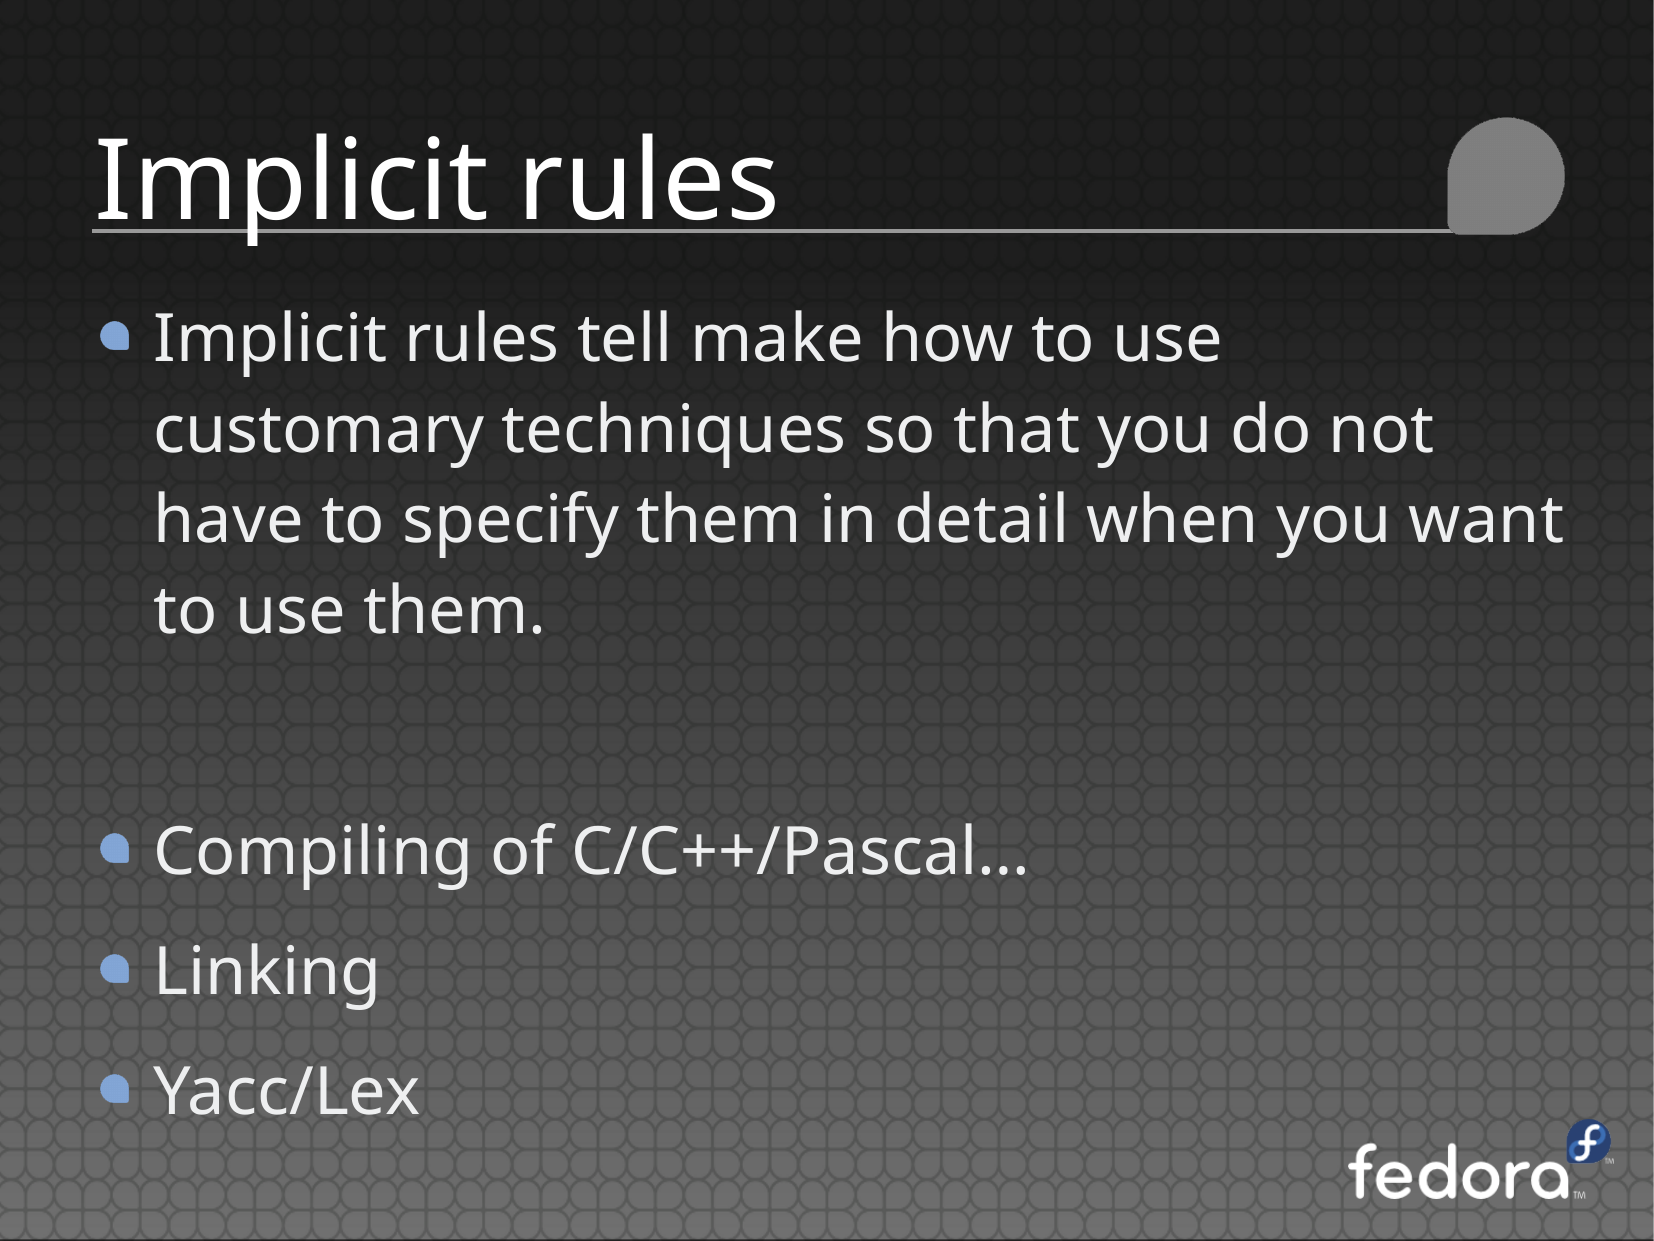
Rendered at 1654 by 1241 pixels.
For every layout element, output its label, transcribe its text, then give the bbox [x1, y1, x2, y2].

title Implicit rules [94, 100, 1426, 251]
picture [0, 0, 1654, 1241]
list Implicit rules tell make how to use customary techniques so that you do not have to specify them in detail when you want to use them. Compiling of C/C++/Pascal… Linking Yacc/Lex [82, 290, 1571, 1119]
